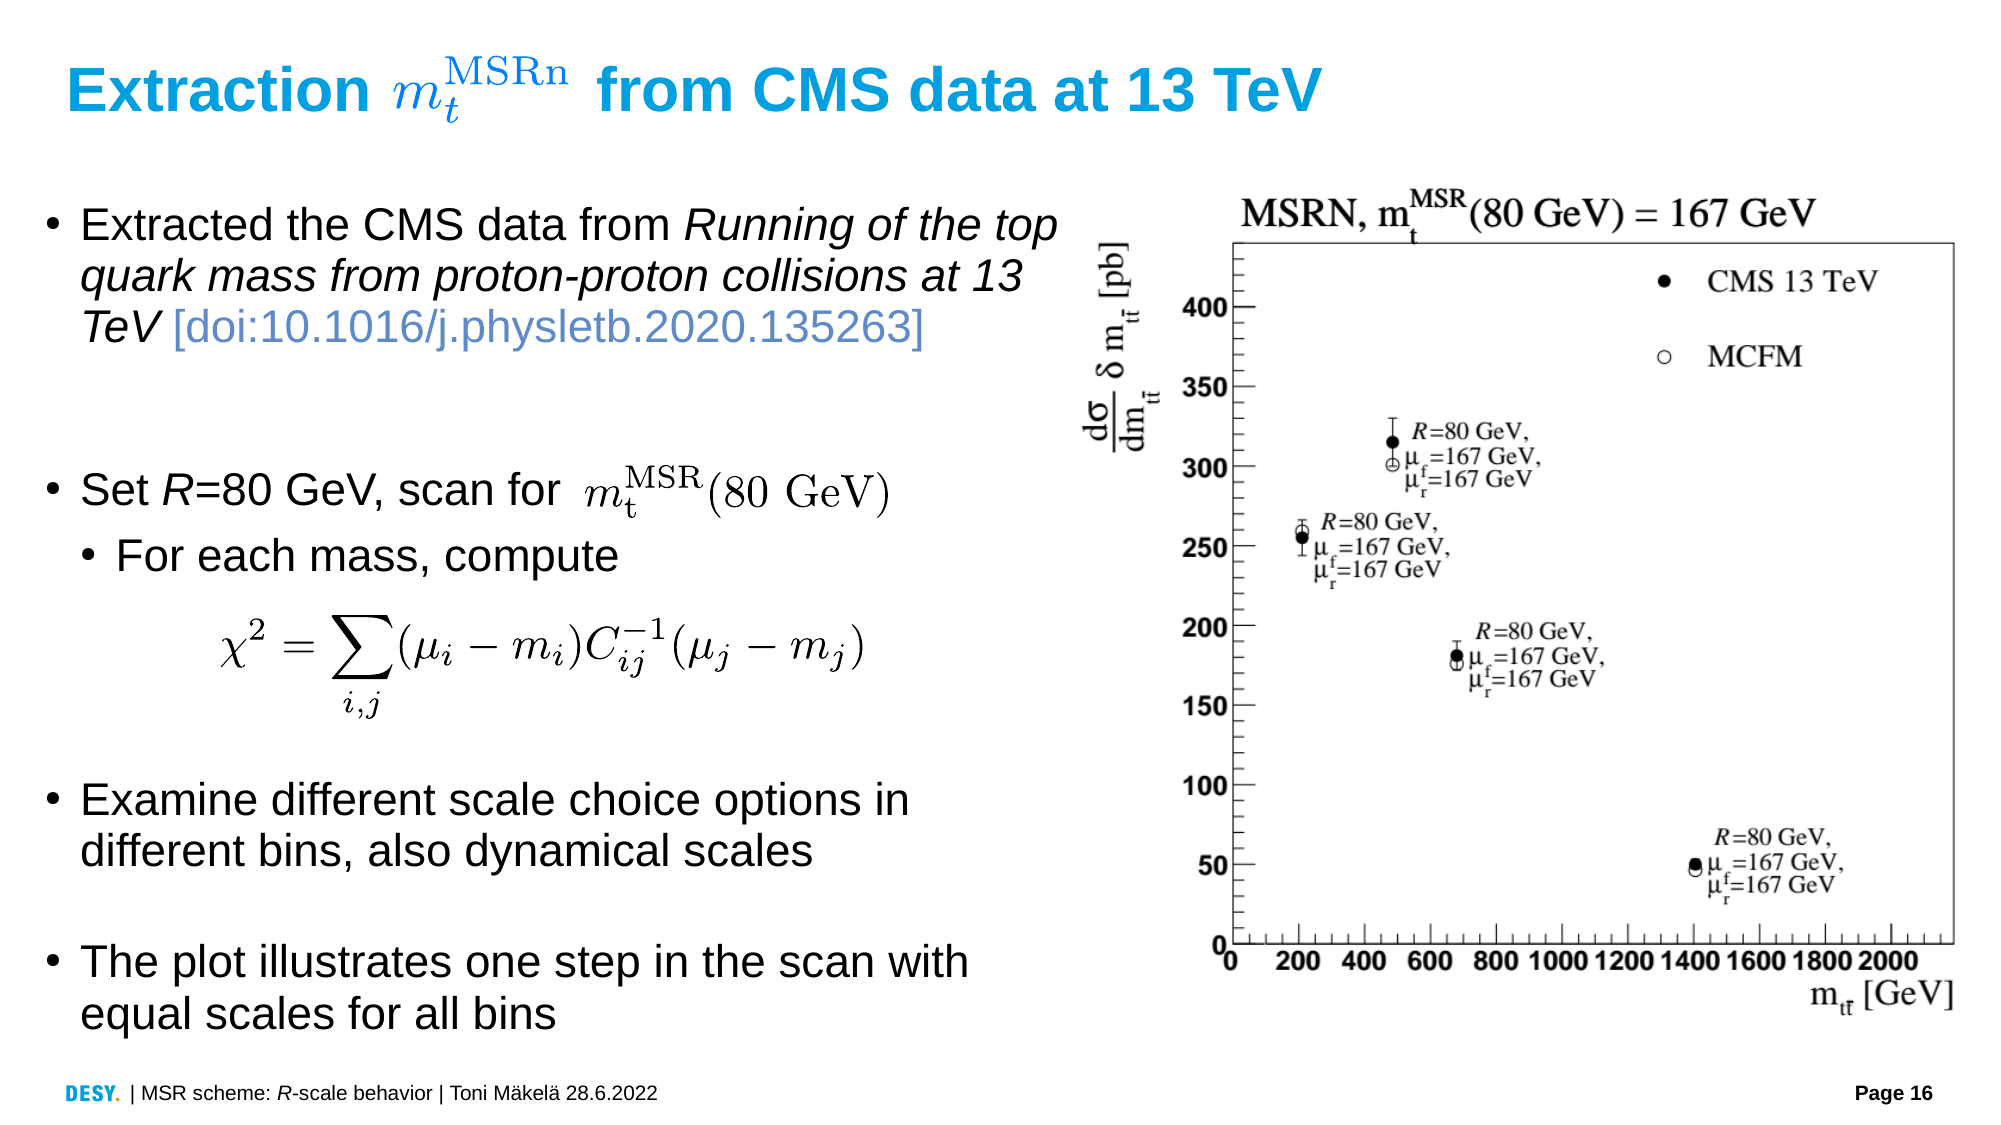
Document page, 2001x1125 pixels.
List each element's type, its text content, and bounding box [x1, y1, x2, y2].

title Extraction from CMS data at 13 TeV [66, 57, 1933, 132]
picture [1080, 175, 1981, 1021]
text_box [393, 55, 569, 124]
footer | MSR scheme: R-scale behavior | Toni Mäkelä 28.6.2022 [129, 1079, 1762, 1111]
text_box [220, 615, 863, 719]
text_box [585, 464, 888, 519]
text_box Extracted the CMS data from Running of the top quark mass from proton-proton collisions at 13 TeV [doi:10.1016/j.physletb.2020.135263] Set R=80 GeV, scan for For each mass, compute Examine different scale choice options in different bins, also dynamical scales The plot illustrates one step in the scan with equal scales for all bins [30, 191, 1081, 1047]
